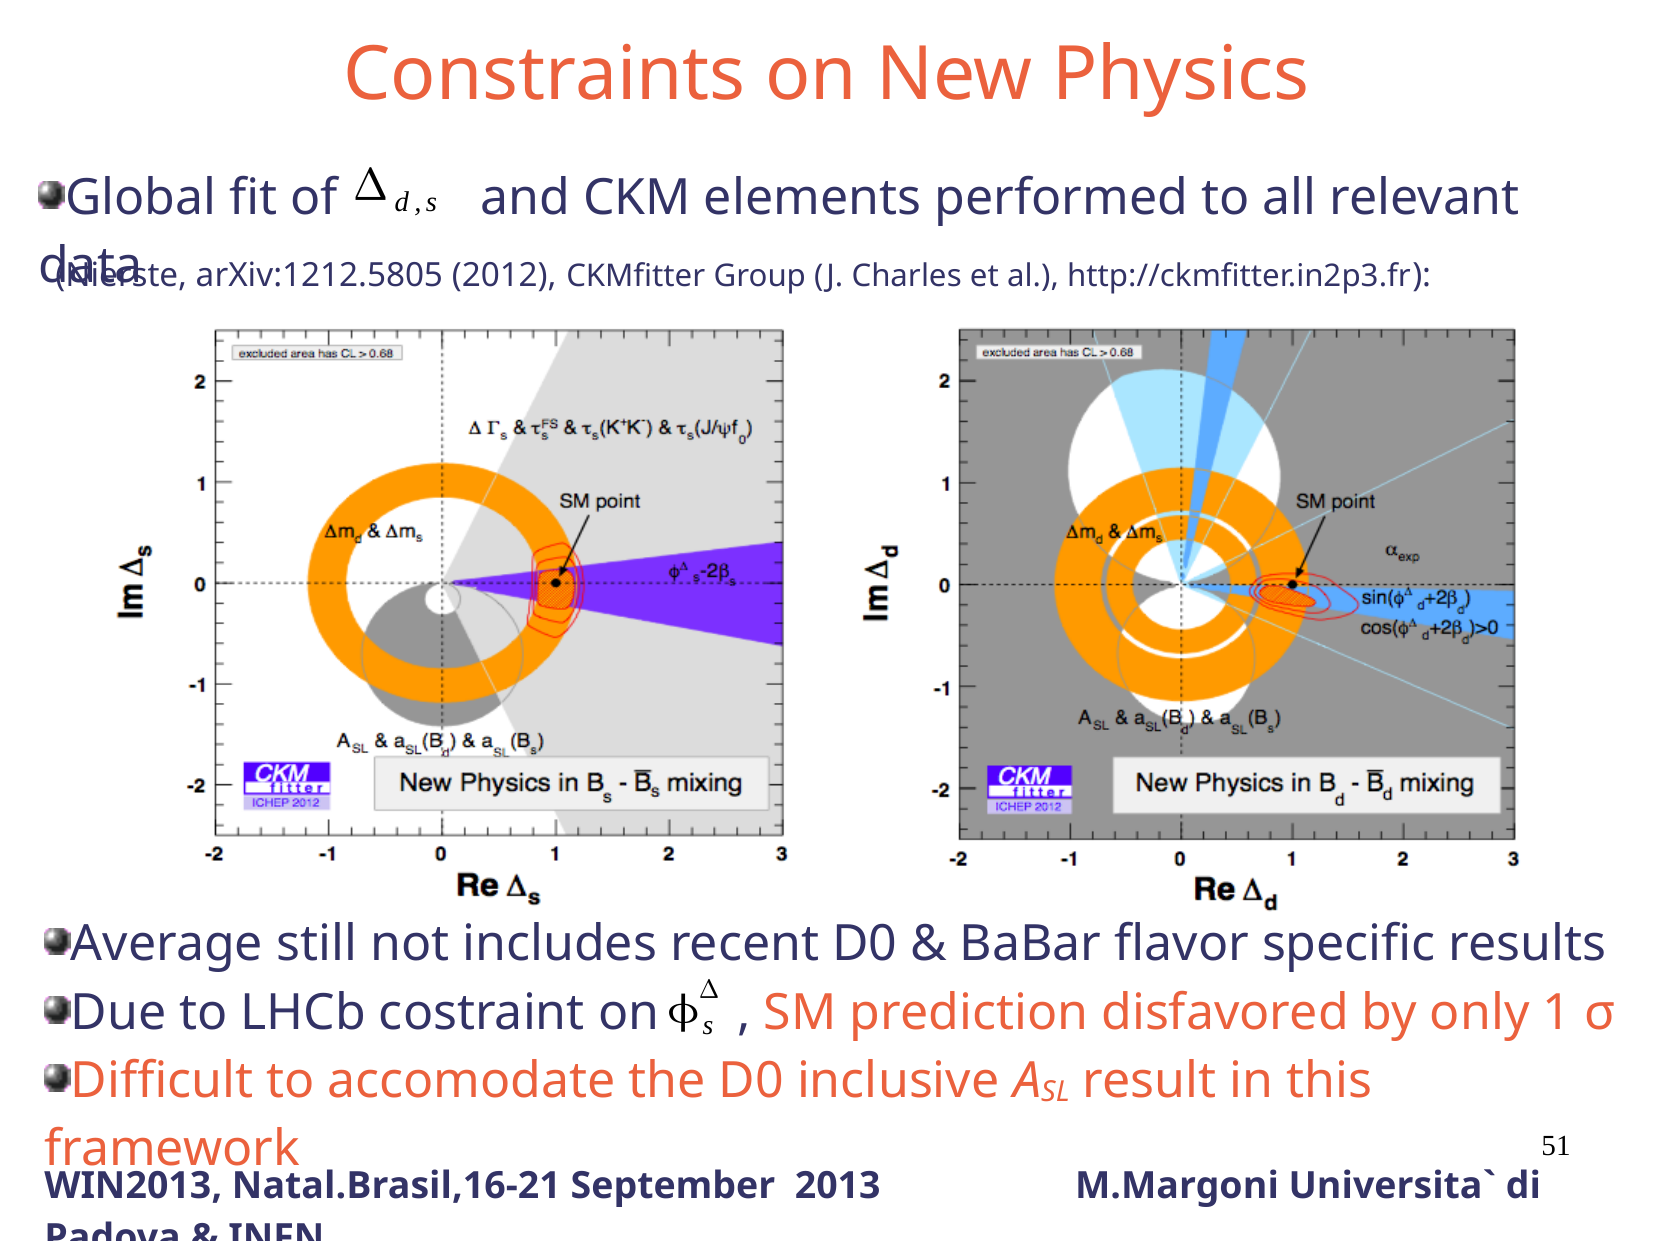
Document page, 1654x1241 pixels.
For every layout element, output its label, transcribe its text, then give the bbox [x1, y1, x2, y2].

chart [343, 157, 449, 219]
text_box Global fit of and CKM elements performed to all relevant data [23, 153, 1595, 246]
text_box Average still not includes recent D0 & BaBar flavor specific results Due to LHCb costraint on , SM prediction disfavored by only 1 σ Difficult to accomodate the D0 inclusive ASL result in this framework [29, 900, 1654, 1155]
text_box (Nierste, arXiv:1212.5805 (2012), CKMfitter Group (J. Charles et al.), http://ckmfitter.in2p3.fr): [40, 246, 1595, 310]
title Constraints on New Physics [82, 0, 1571, 153]
chart [655, 973, 733, 1040]
text_box WIN2013, Natal.Brasil,16-21 September 2013 M.Margoni Universita` di Padova & INFN [29, 1151, 1625, 1225]
picture [88, 310, 1565, 900]
